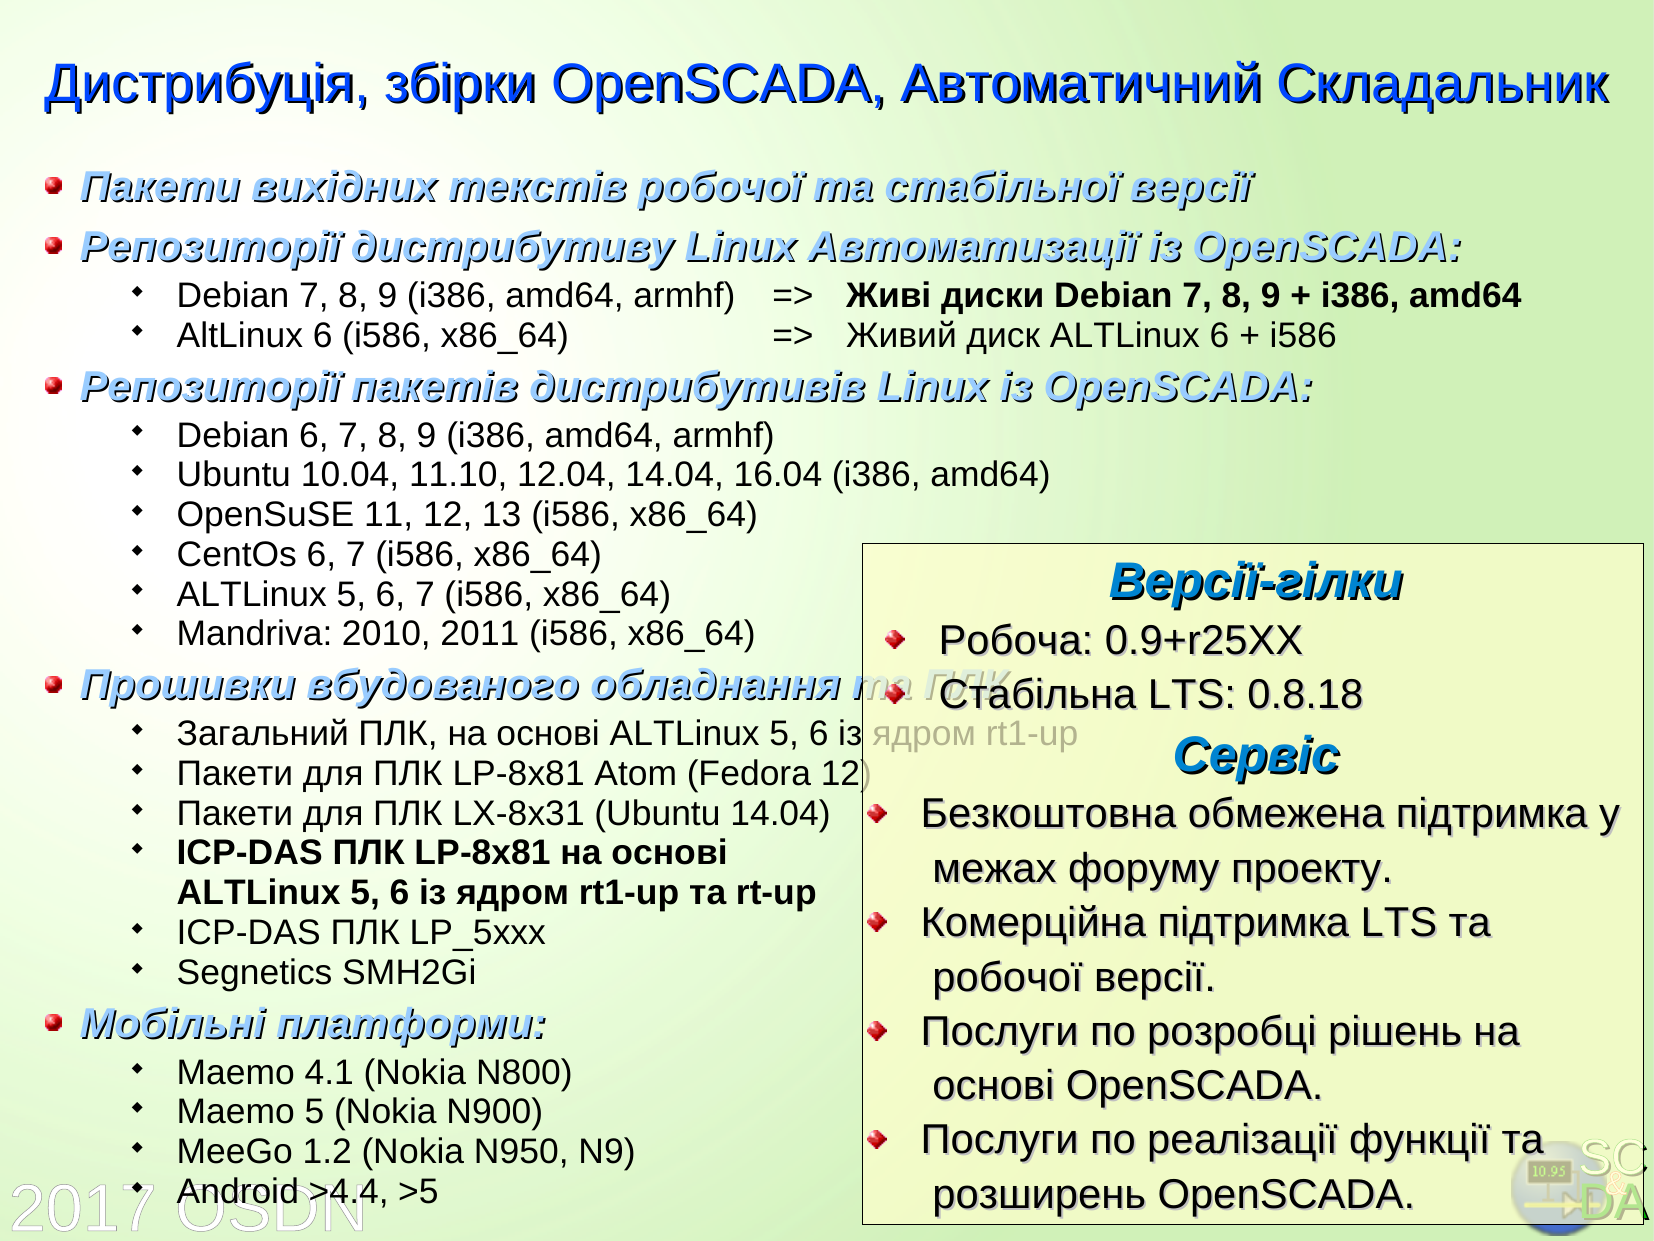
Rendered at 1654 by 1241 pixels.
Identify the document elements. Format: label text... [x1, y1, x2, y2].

picture [1511, 1225, 1607, 1236]
title Дистрибуція, збірки OpenSCADA, Автоматичний Складальник [23, 36, 1630, 119]
list Пакети вихідних текстів робочої та стабільної версії Репозиторії дистрибутиву Linux Автоматизації із OpenSCADA: Debian 7, 8, 9 (i386, amd64, armhf) => Живі диски Debian 7, 8, 9 + i386, amd64 AltLinux 6 (i586, x86_64) => Живий диск ALTLinux 6 + i586 Репозиторії пакетів дистрибутивів Linux із OpenSCADA: Debian 6, 7, 8, 9 (i386, amd64, armhf) Ubuntu 10.04, 11.10, 12.04, 14.04, 16.04 (i386, amd64) OpenSuSE 11, 12, 13 (i586, x86_64) CentOs 6, 7 (i586, x86_64) ALTLinux 5, 6, 7 (i586, x86_64) Mandriva: 2010, 2011 (i586, x86_64) Прошивки вбудованого обладнання та ПЛК Загальний ПЛК, на основі ALTLinux 5, 6 із ядром rt1-up Пакети для ПЛК LP-8x81 Atom (Fedora 12) Пакети для ПЛК LX-8x31 (Ubuntu 14.04) ICP-DAS ПЛК LP-8x81 на основі ALTLinux 5, 6 із ядром rt1-up та rt-up ICP-DAS ПЛК LP_5xxx Segnetics SMH2Gi Мобільні платформи: Maemo 4.1 (Nokia N800) Maemo 5 (Nokia N900) MeeGo 1.2 (Nokia N950, N9) Android >4.4, >5 [35, 154, 1619, 1217]
list Версії-гілки Робоча: 0.9+r25XX Стабільна LTS: 0.8.18 Сервіс Безкоштовна обмежена підтримка у межах форуму проекту. Комерційна підтримка LTS та робочої версії. Послуги по розробці рішень на основі OpenSCADA. Послуги по реалізації функції та розширень OpenSCADA. [862, 543, 1644, 1225]
